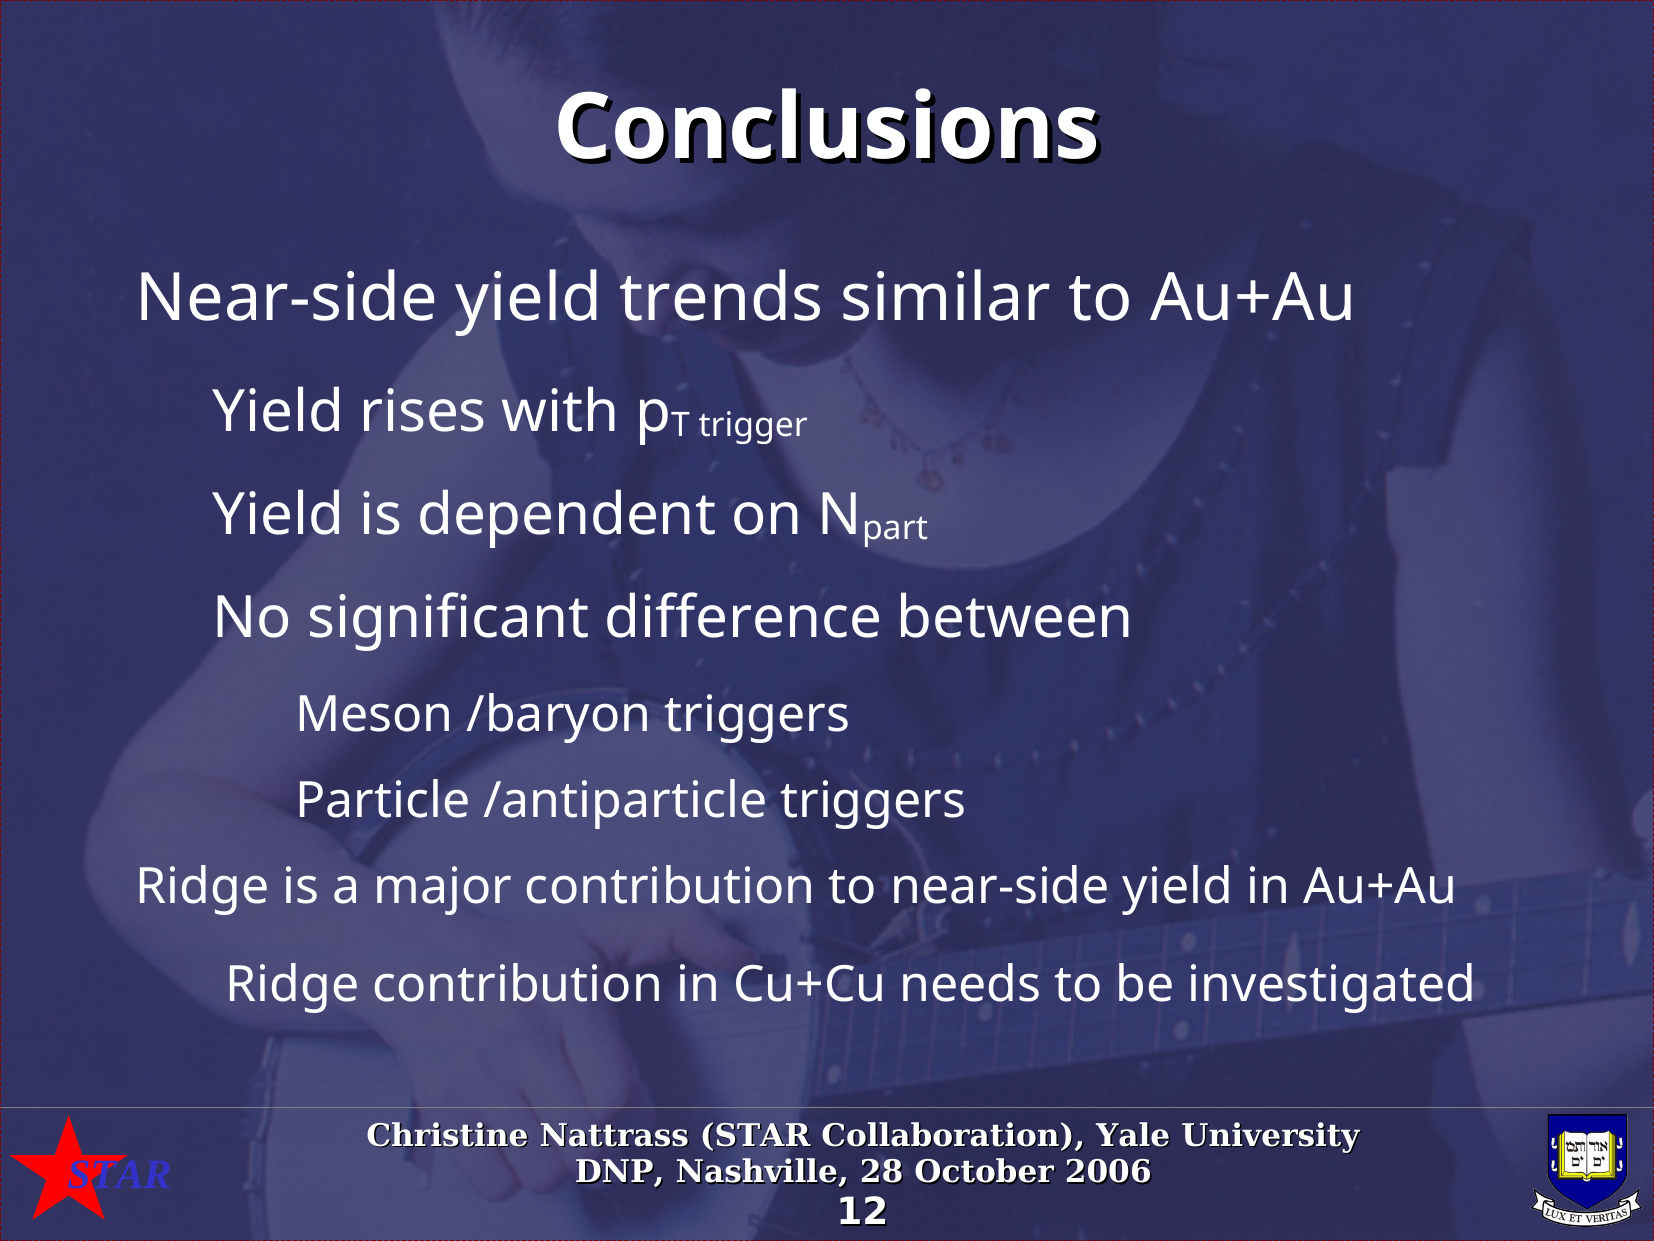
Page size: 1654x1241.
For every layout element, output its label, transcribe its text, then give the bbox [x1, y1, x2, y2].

title Conclusions [82, 19, 1571, 228]
picture [1530, 1114, 1643, 1227]
list Near-side yield trends similar to Au+Au Yield rises with pT trigger Yield is dependent on Npart No significant difference between Meson /baryon triggers Particle /antiparticle triggers Ridge is a major contribution to near-side yield in Au+Au Ridge contribution in Cu+Cu needs to be investigated [118, 248, 1607, 1068]
